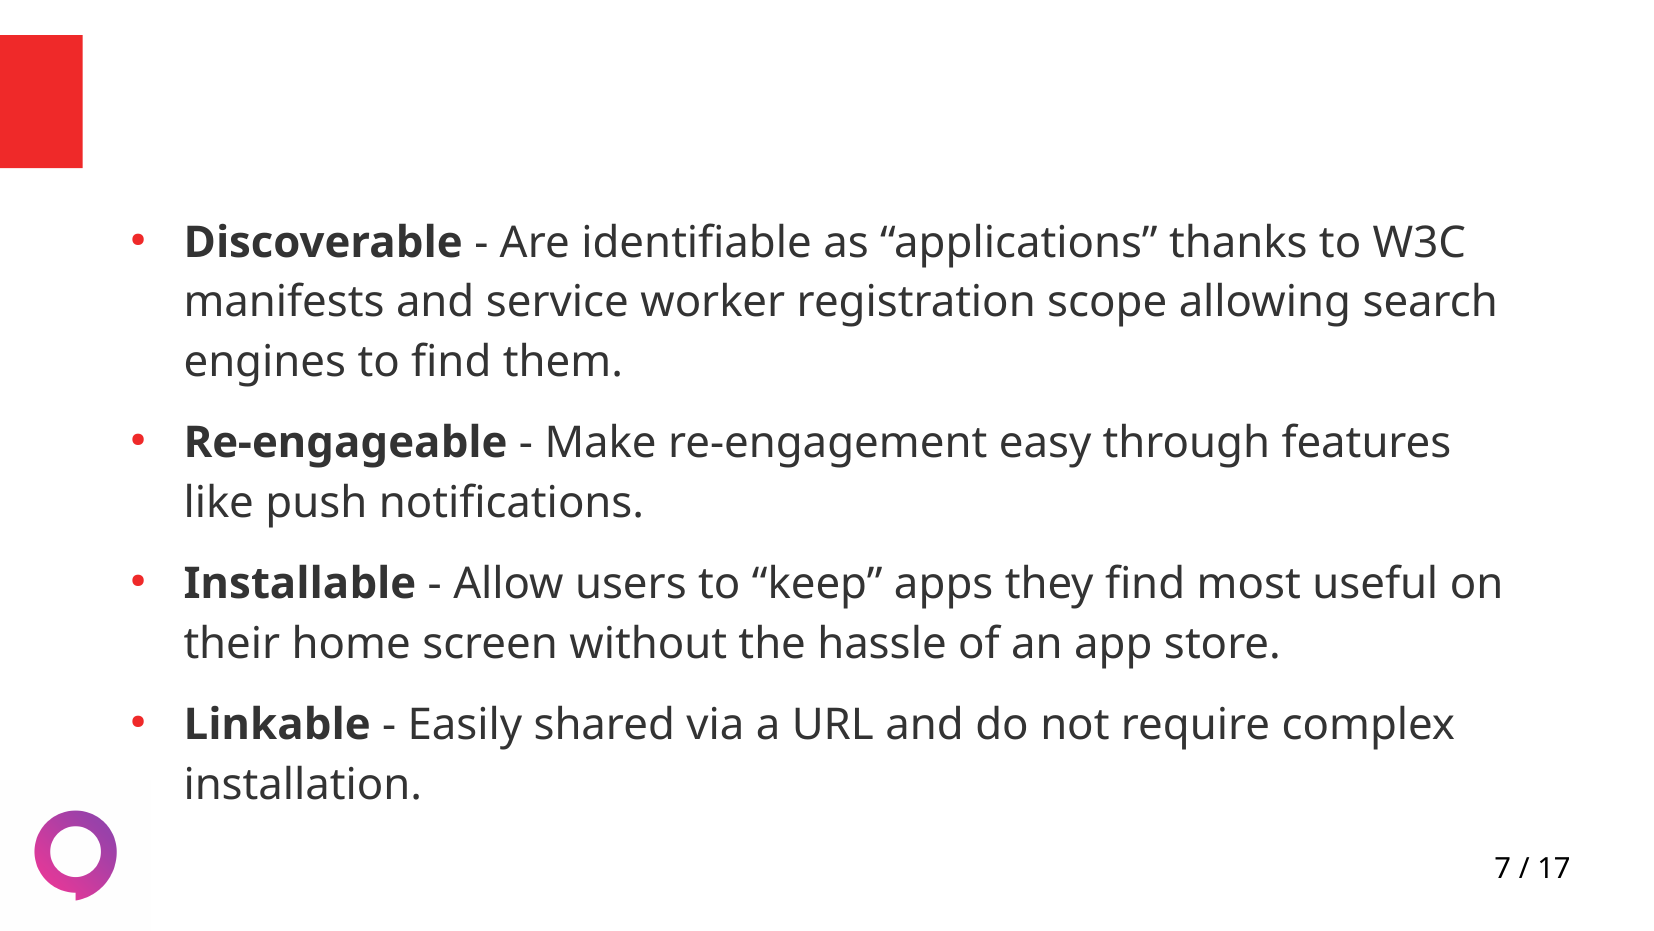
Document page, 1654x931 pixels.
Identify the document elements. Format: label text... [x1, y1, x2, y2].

picture [0, 780, 151, 931]
list Discoverable - Are identifiable as “applications” thanks to W3C manifests and service worker registration scope allowing search engines to find them. Re-engageable - Make re-engagement easy through features like push notifications. Installable - Allow users to “keep” apps they find most useful on their home screen without the hassle of an app store. Linkable - Easily shared via a URL and do not require complex installation. [112, 210, 1531, 751]
